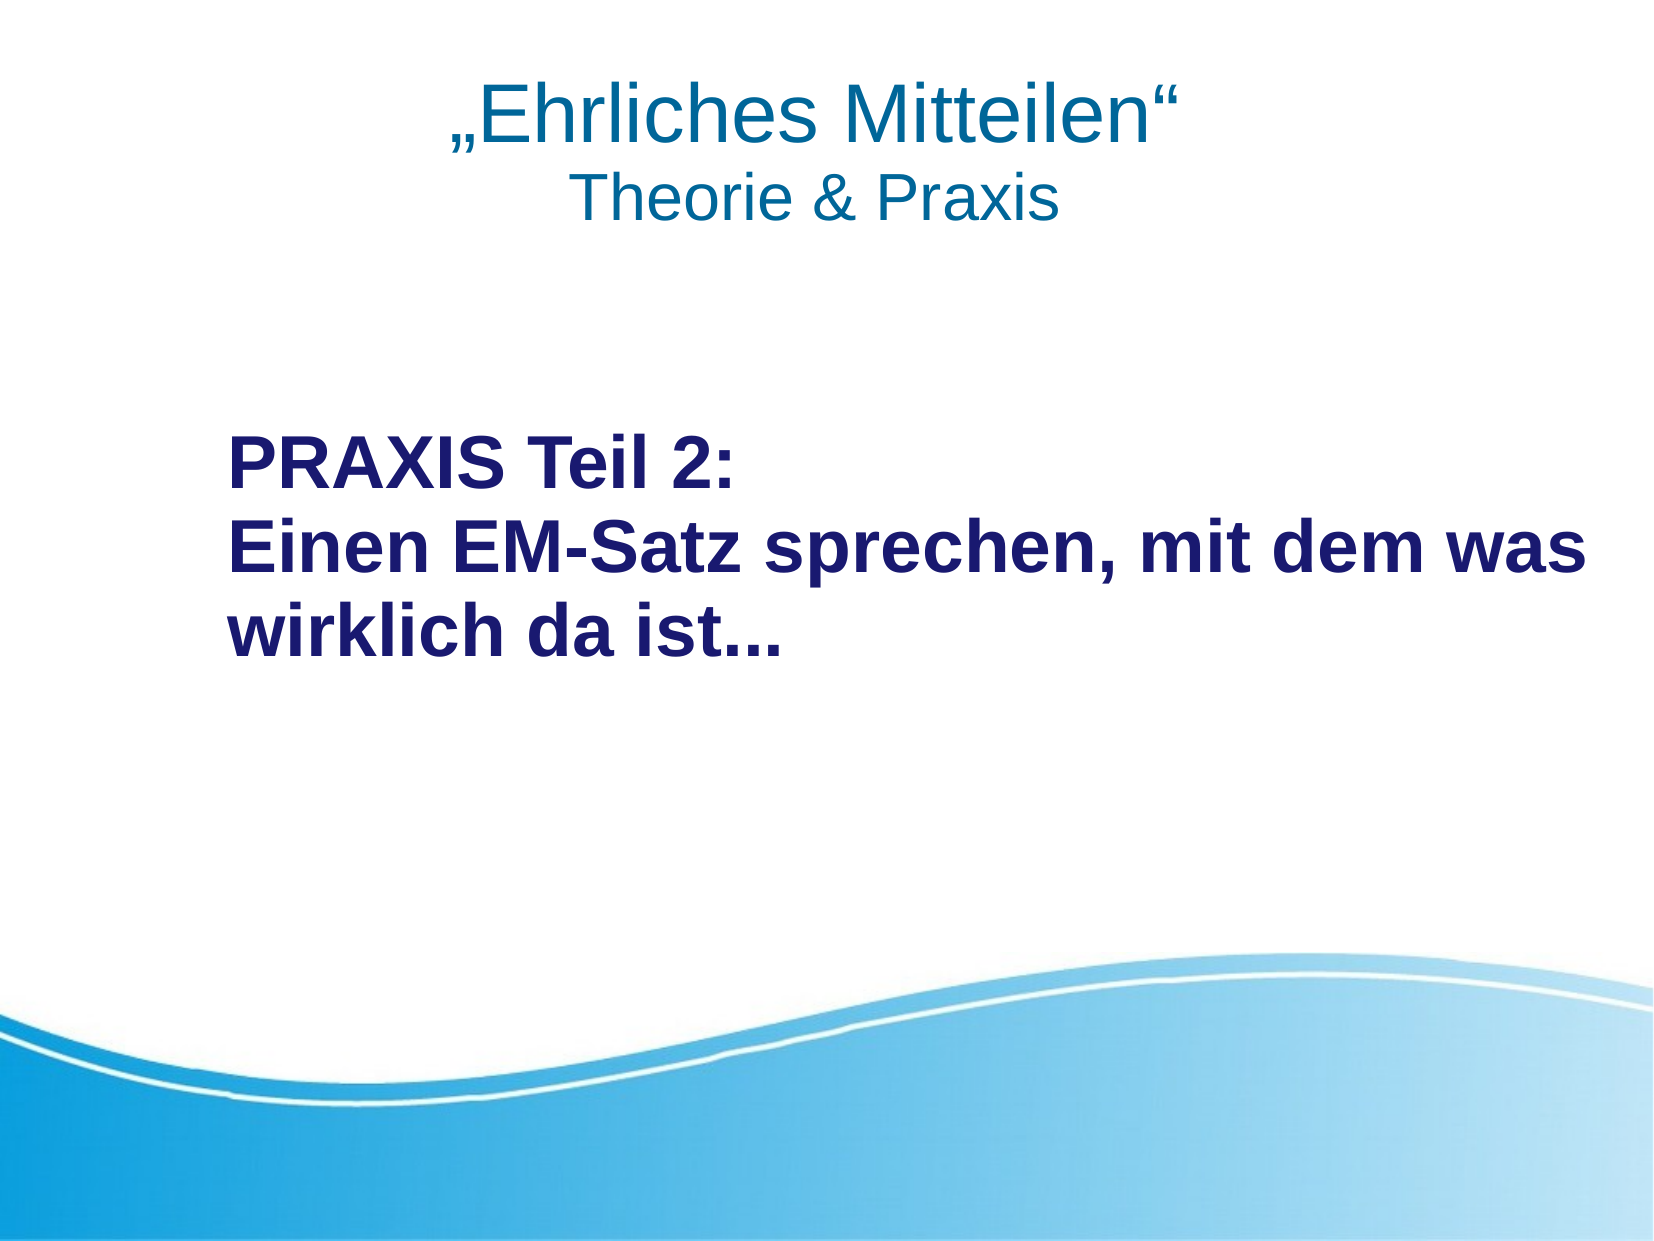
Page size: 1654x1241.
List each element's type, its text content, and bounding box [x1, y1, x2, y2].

text_box PRAXIS Teil 2: Einen EM-Satz sprechen, mit dem was wirklich da ist... [212, 413, 1654, 851]
title „Ehrliches Mitteilen“ Theorie & Praxis [70, 47, 1559, 255]
picture [0, 952, 1654, 1241]
